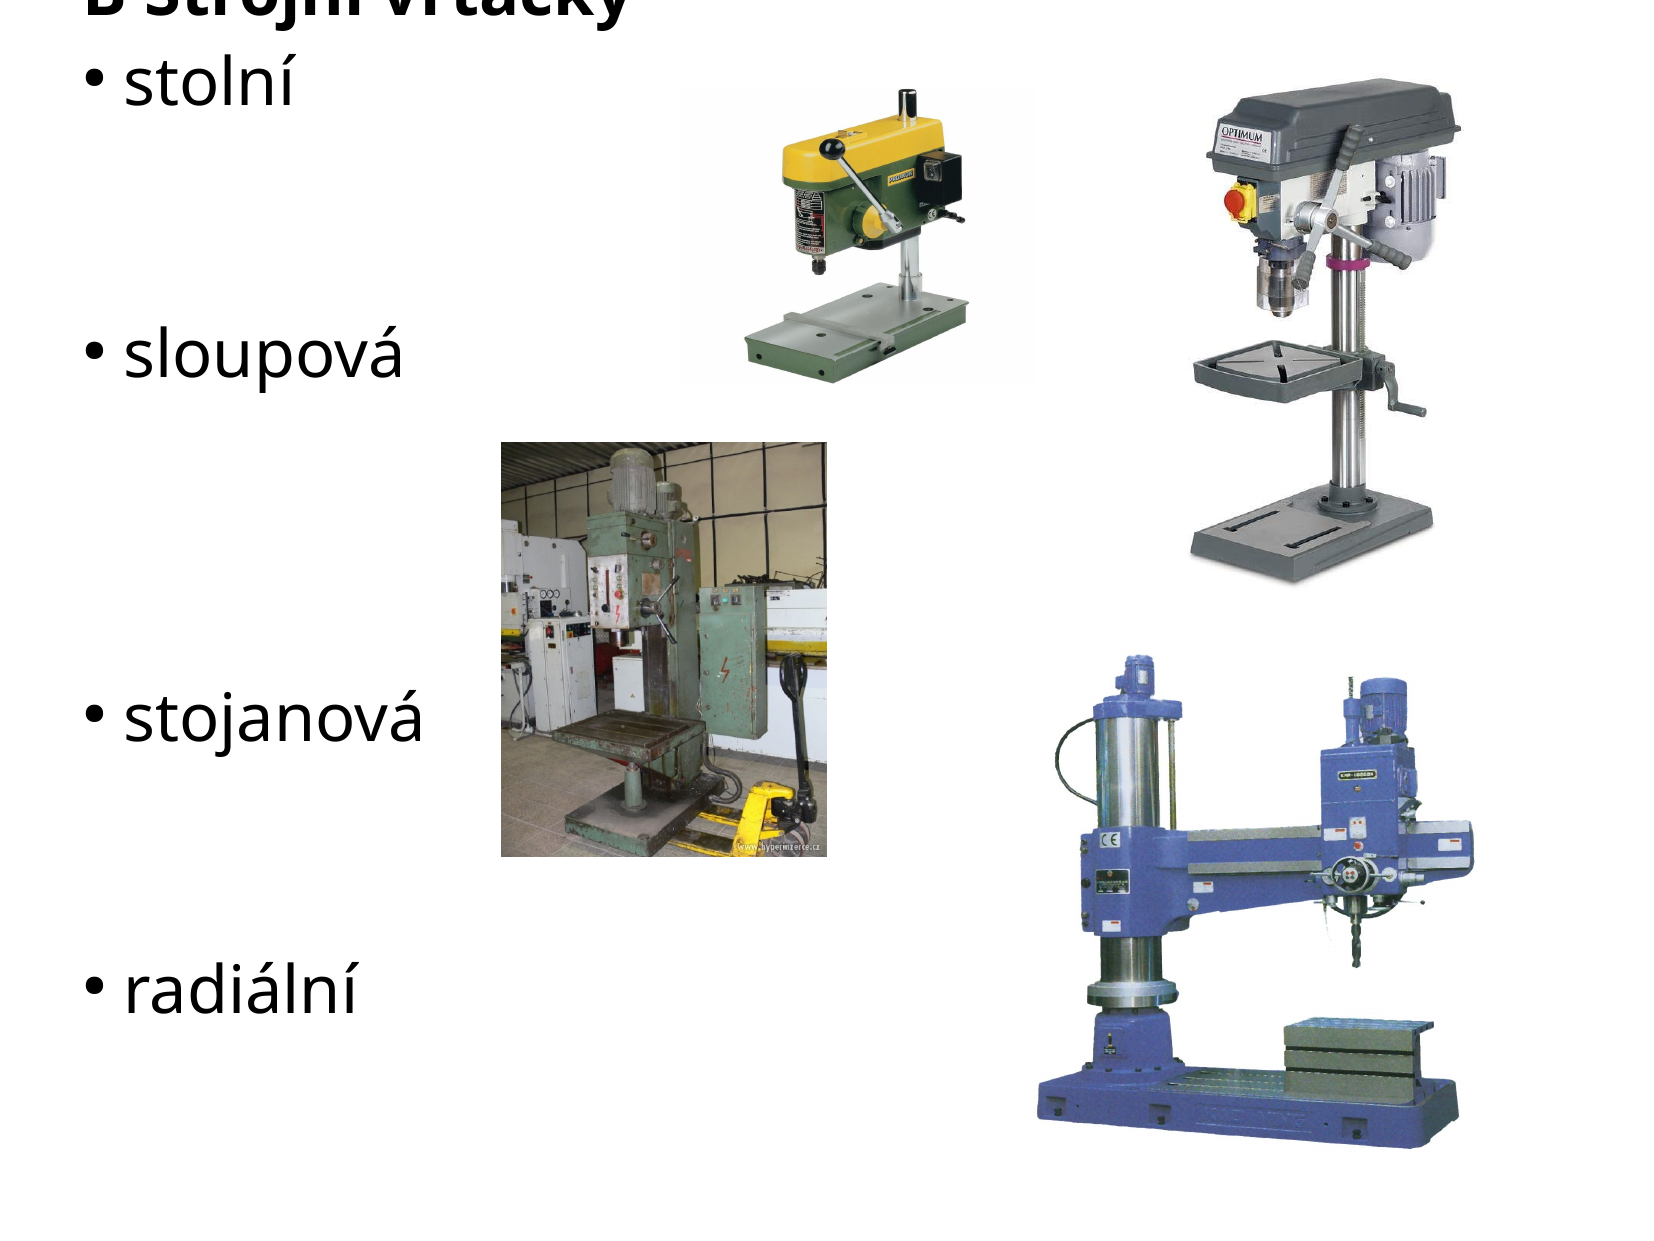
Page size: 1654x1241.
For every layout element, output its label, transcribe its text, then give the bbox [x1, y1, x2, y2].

picture [501, 442, 827, 857]
subtitle B Strojní vrtačky stolní sloupová stojanová radiální [82, 36, 1571, 1122]
picture [1181, 73, 1465, 591]
picture [679, 88, 1034, 384]
picture [1033, 649, 1477, 1152]
